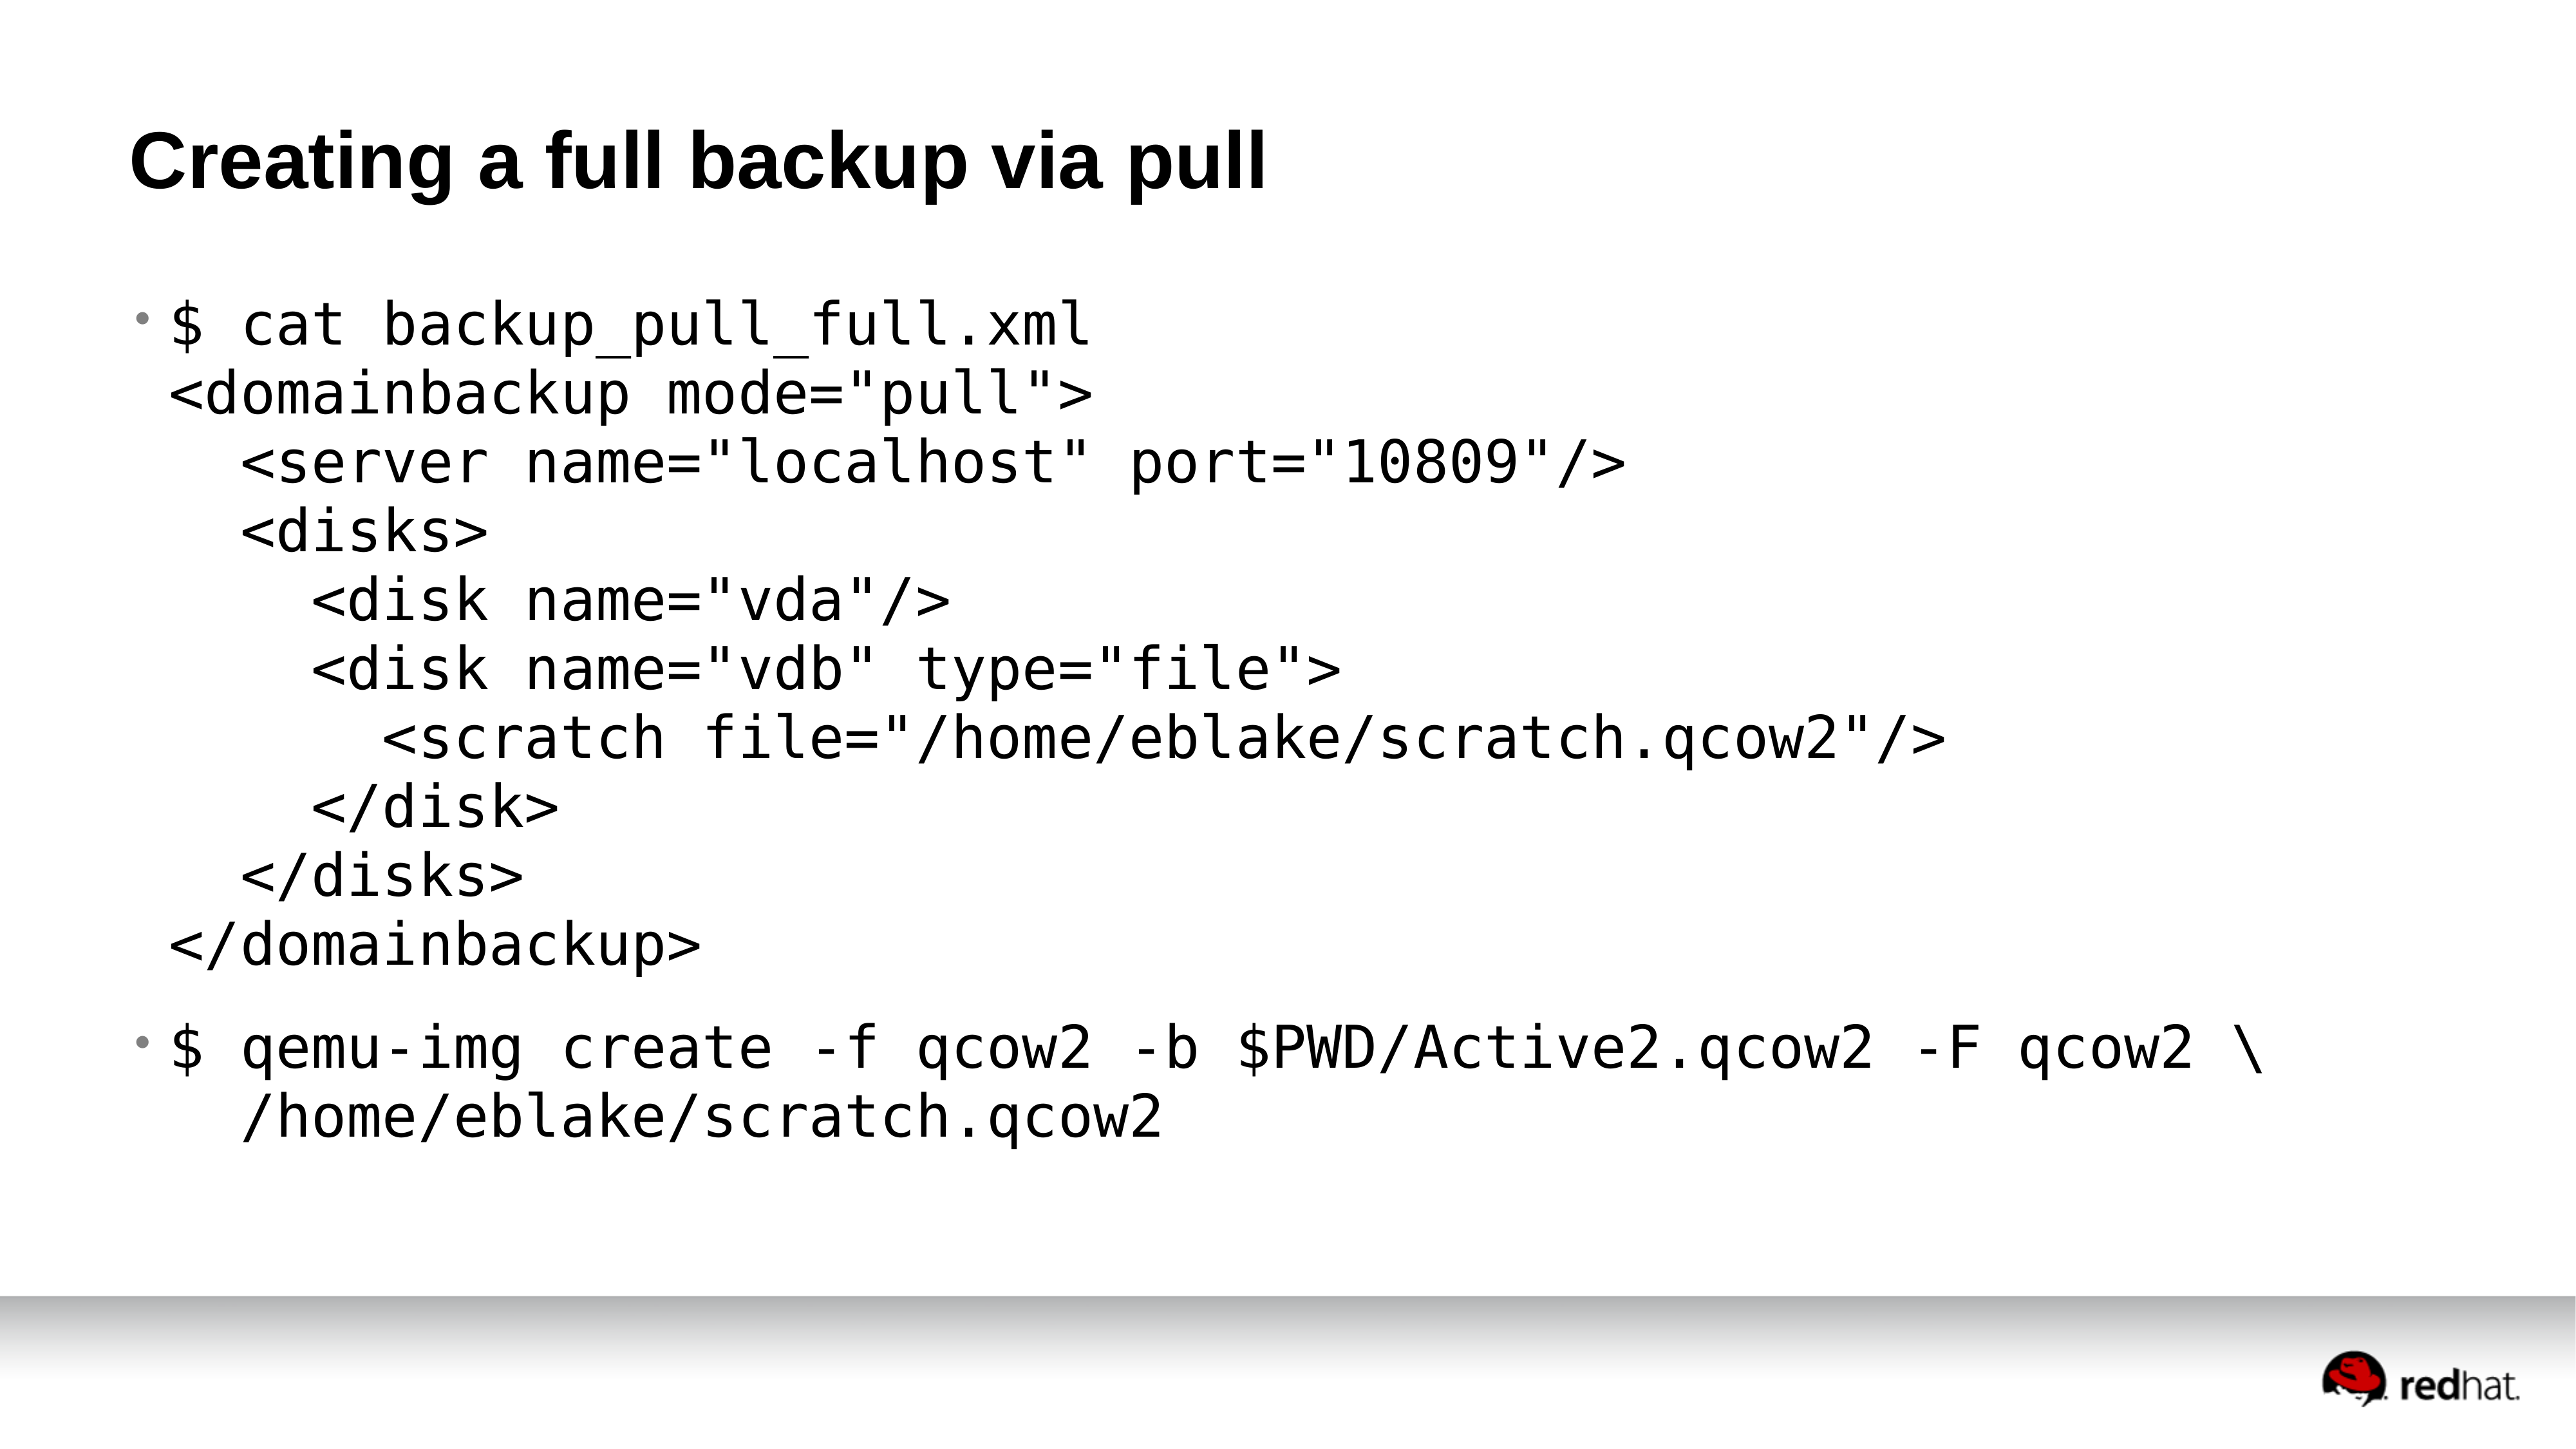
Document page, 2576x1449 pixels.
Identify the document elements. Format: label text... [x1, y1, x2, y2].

picture [0, 0, 2576, 1446]
title Creating a full backup via pull [129, 100, 2261, 222]
list $ cat backup_pull_full.xml <domainbackup mode="pull"> <server name="localhost" port="10809"/> <disks> <disk name="vda"/> <disk name="vdb" type="file"> <scratch file="/home/eblake/scratch.qcow2"/> </disk> </disks> </domainbackup> $ qemu-img create -f qcow2 -b $PWD/Active2.qcow2 -F qcow2 \ /home/eblake/scratch.qcow2 [123, 289, 2425, 1208]
